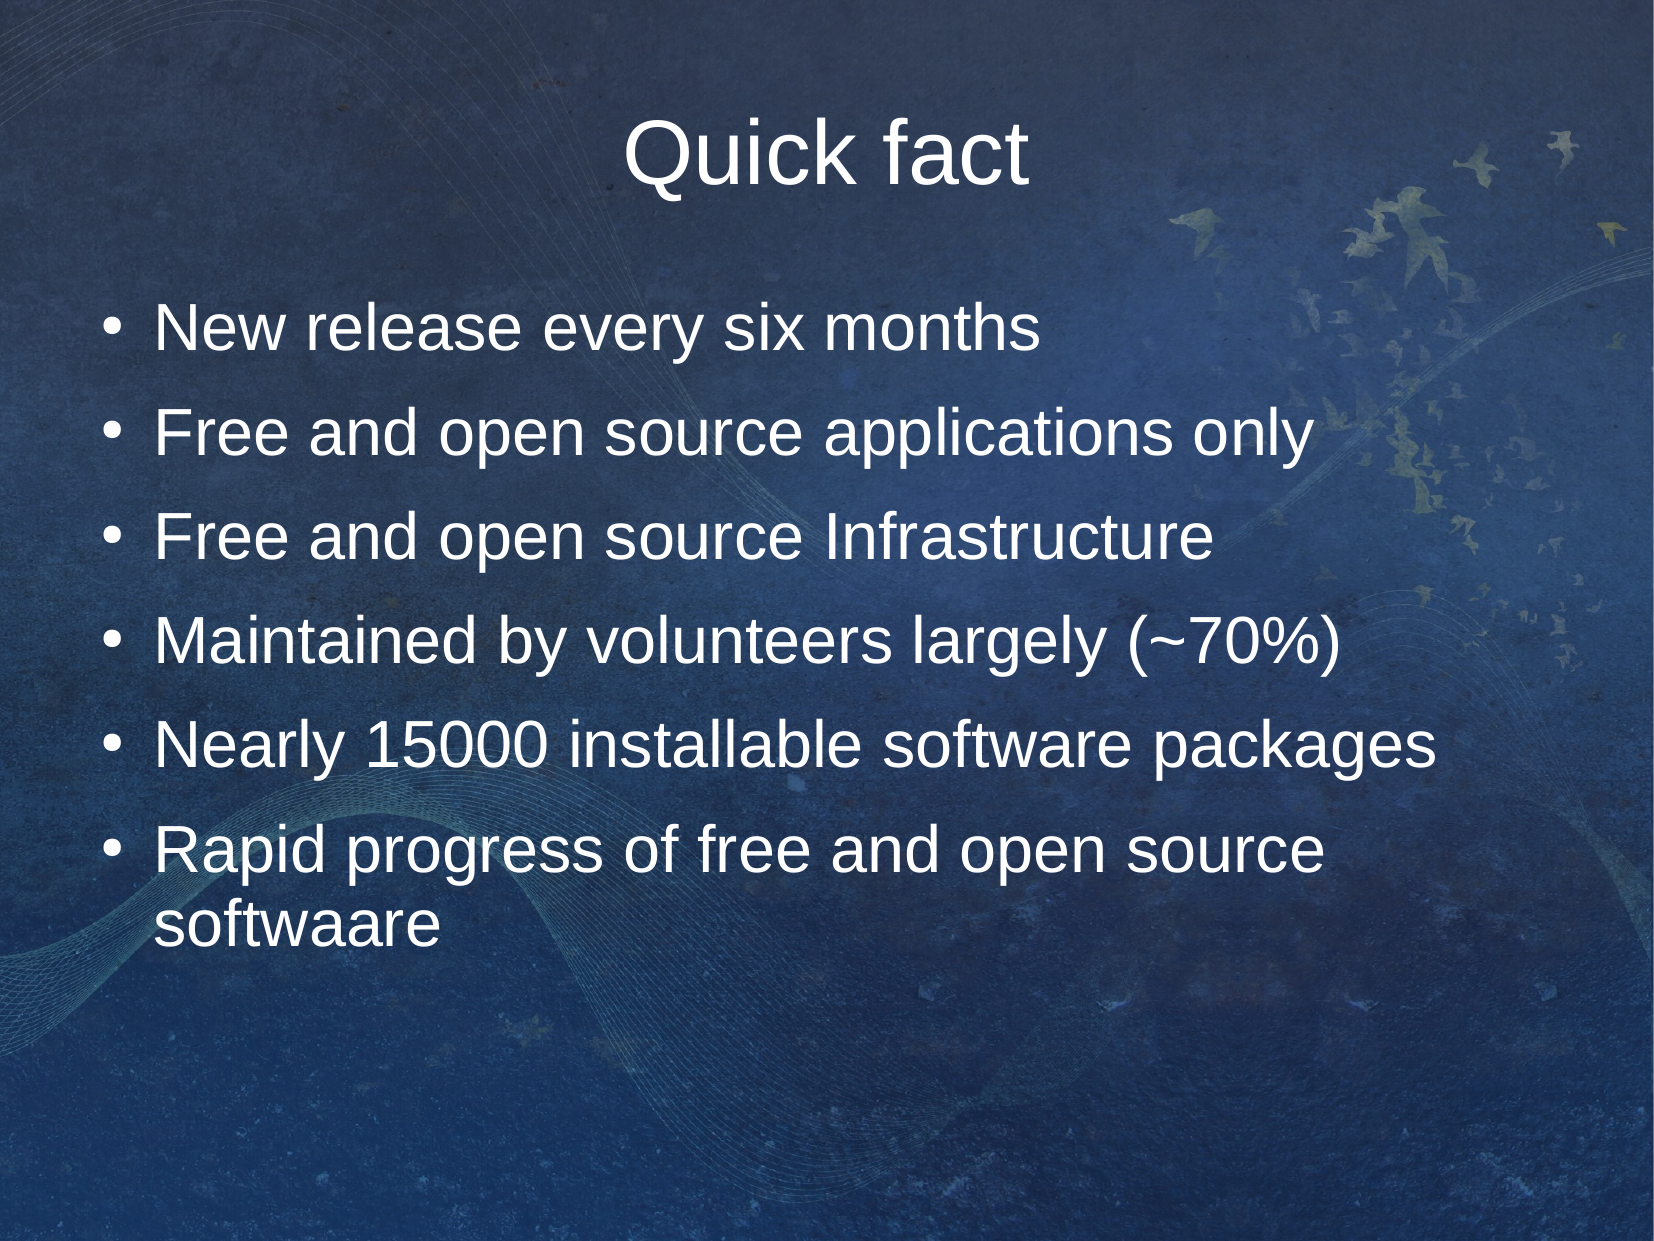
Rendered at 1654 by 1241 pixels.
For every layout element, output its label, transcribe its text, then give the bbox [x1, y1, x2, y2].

list New release every six months Free and open source applications only Free and open source Infrastructure Maintained by volunteers largely (~70%) Nearly 15000 installable software packages Rapid progress of free and open source softwaare [82, 290, 1571, 1094]
title Quick fact [82, 49, 1571, 257]
picture [0, 0, 1654, 1241]
